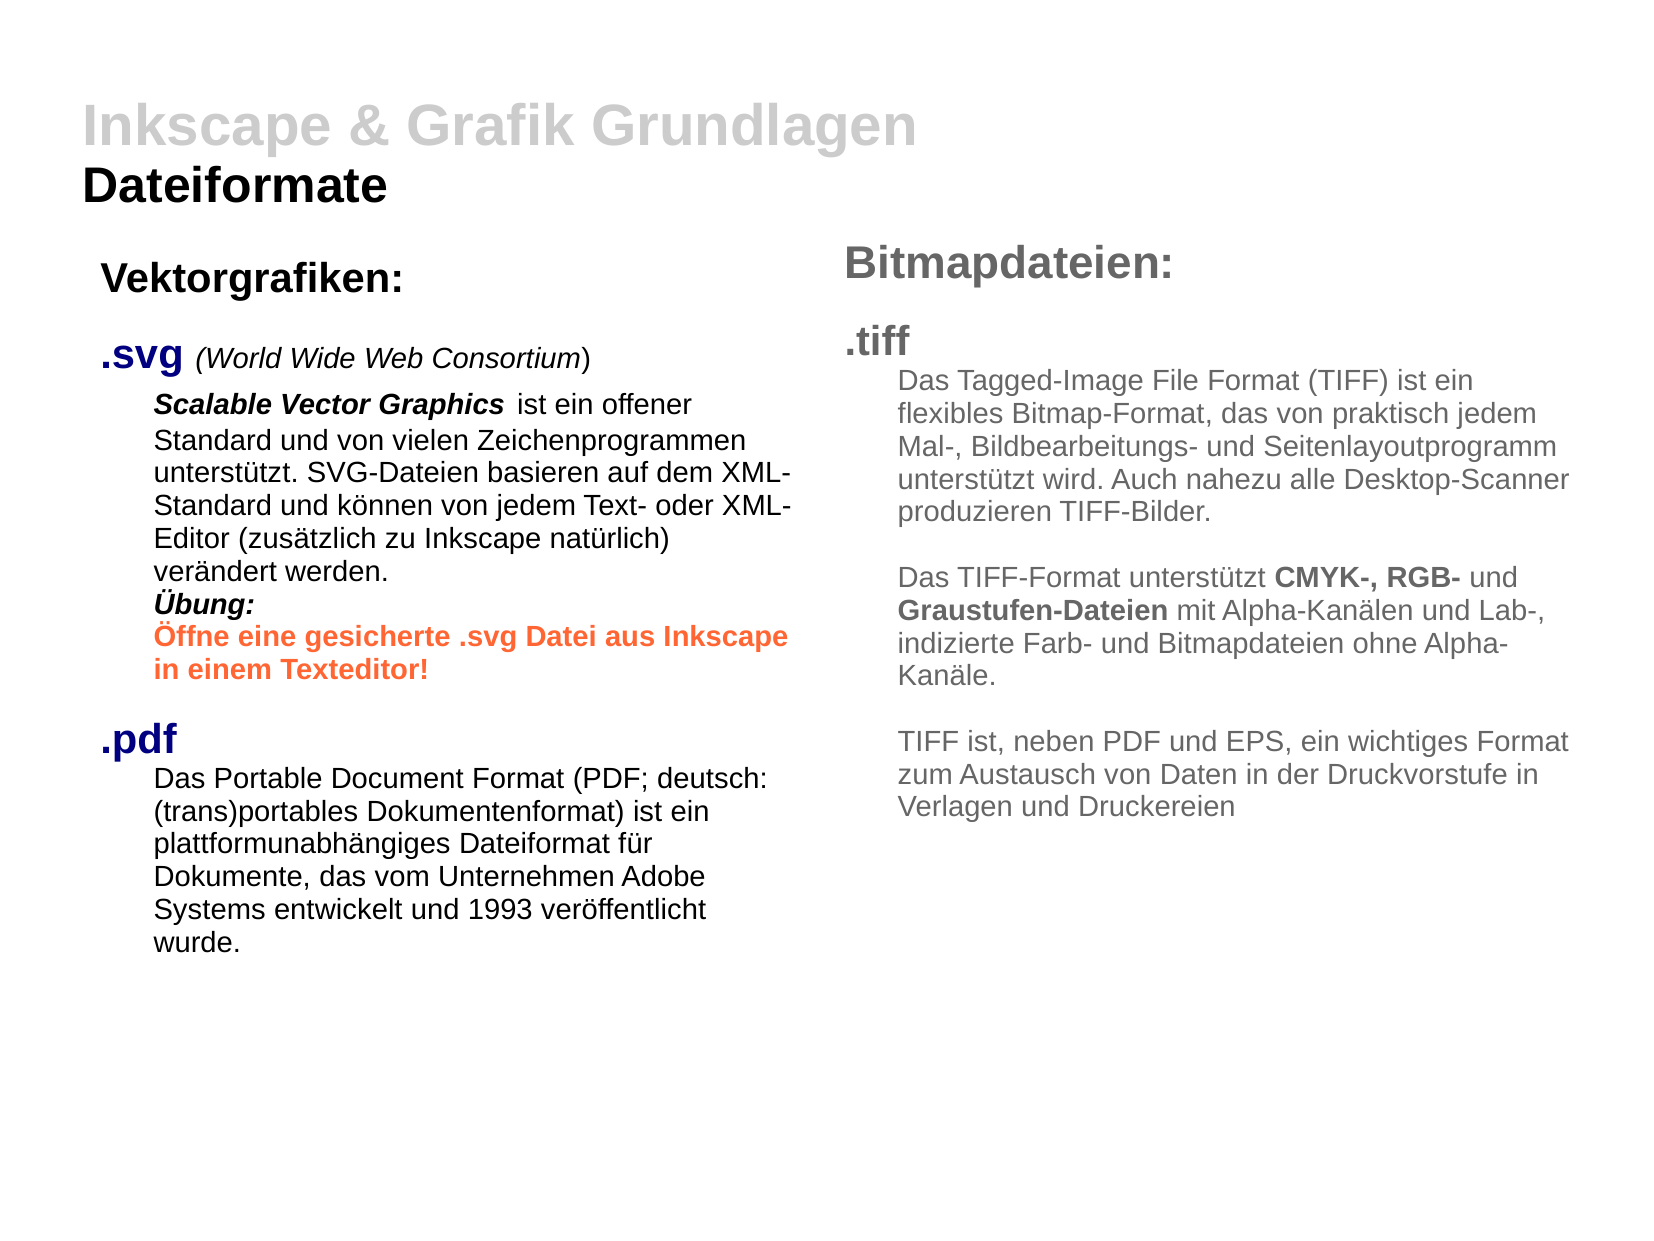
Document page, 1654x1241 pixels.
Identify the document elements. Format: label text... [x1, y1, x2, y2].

list Vektorgrafiken: .svg (World Wide Web Consortium) Scalable Vector Graphics ist ein offener Standard und von vielen Zeichenprogrammen unterstützt. SVG-Dateien basieren auf dem XML-Standard und können von jedem Text- oder XML-Editor (zusätzlich zu Inkscape natürlich) verändert werden. Übung: Öffne eine gesicherte .svg Datei aus Inkscape in einem Texteditor! .pdf Das Portable Document Format (PDF; deutsch: (trans)portables Dokumentenformat) ist ein plattformunabhängiges Dateiformat für Dokumente, das vom Unternehmen Adobe Systems entwickelt und 1993 veröffentlicht wurde. [82, 254, 798, 1241]
title Inkscape & Grafik Grundlagen Dateiformate [82, 49, 1571, 257]
list Bitmapdateien: .tiff Das Tagged-Image File Format (TIFF) ist ein flexibles Bitmap-Format, das von praktisch jedem Mal-, Bildbearbeitungs- und Seitenlayoutprogramm unterstützt wird. Auch nahezu alle Desktop-Scanner produzieren TIFF-Bilder. Das TIFF-Format unterstützt CMYK-, RGB- und Graustufen-Dateien mit Alpha-Kanälen und Lab-, indizierte Farb- und Bitmapdateien ohne Alpha-Kanäle. TIFF ist, neben PDF und EPS, ein wichtiges Format zum Austausch von Daten in der Druckvorstufe in Verlagen und Druckereien [826, 237, 1572, 1072]
